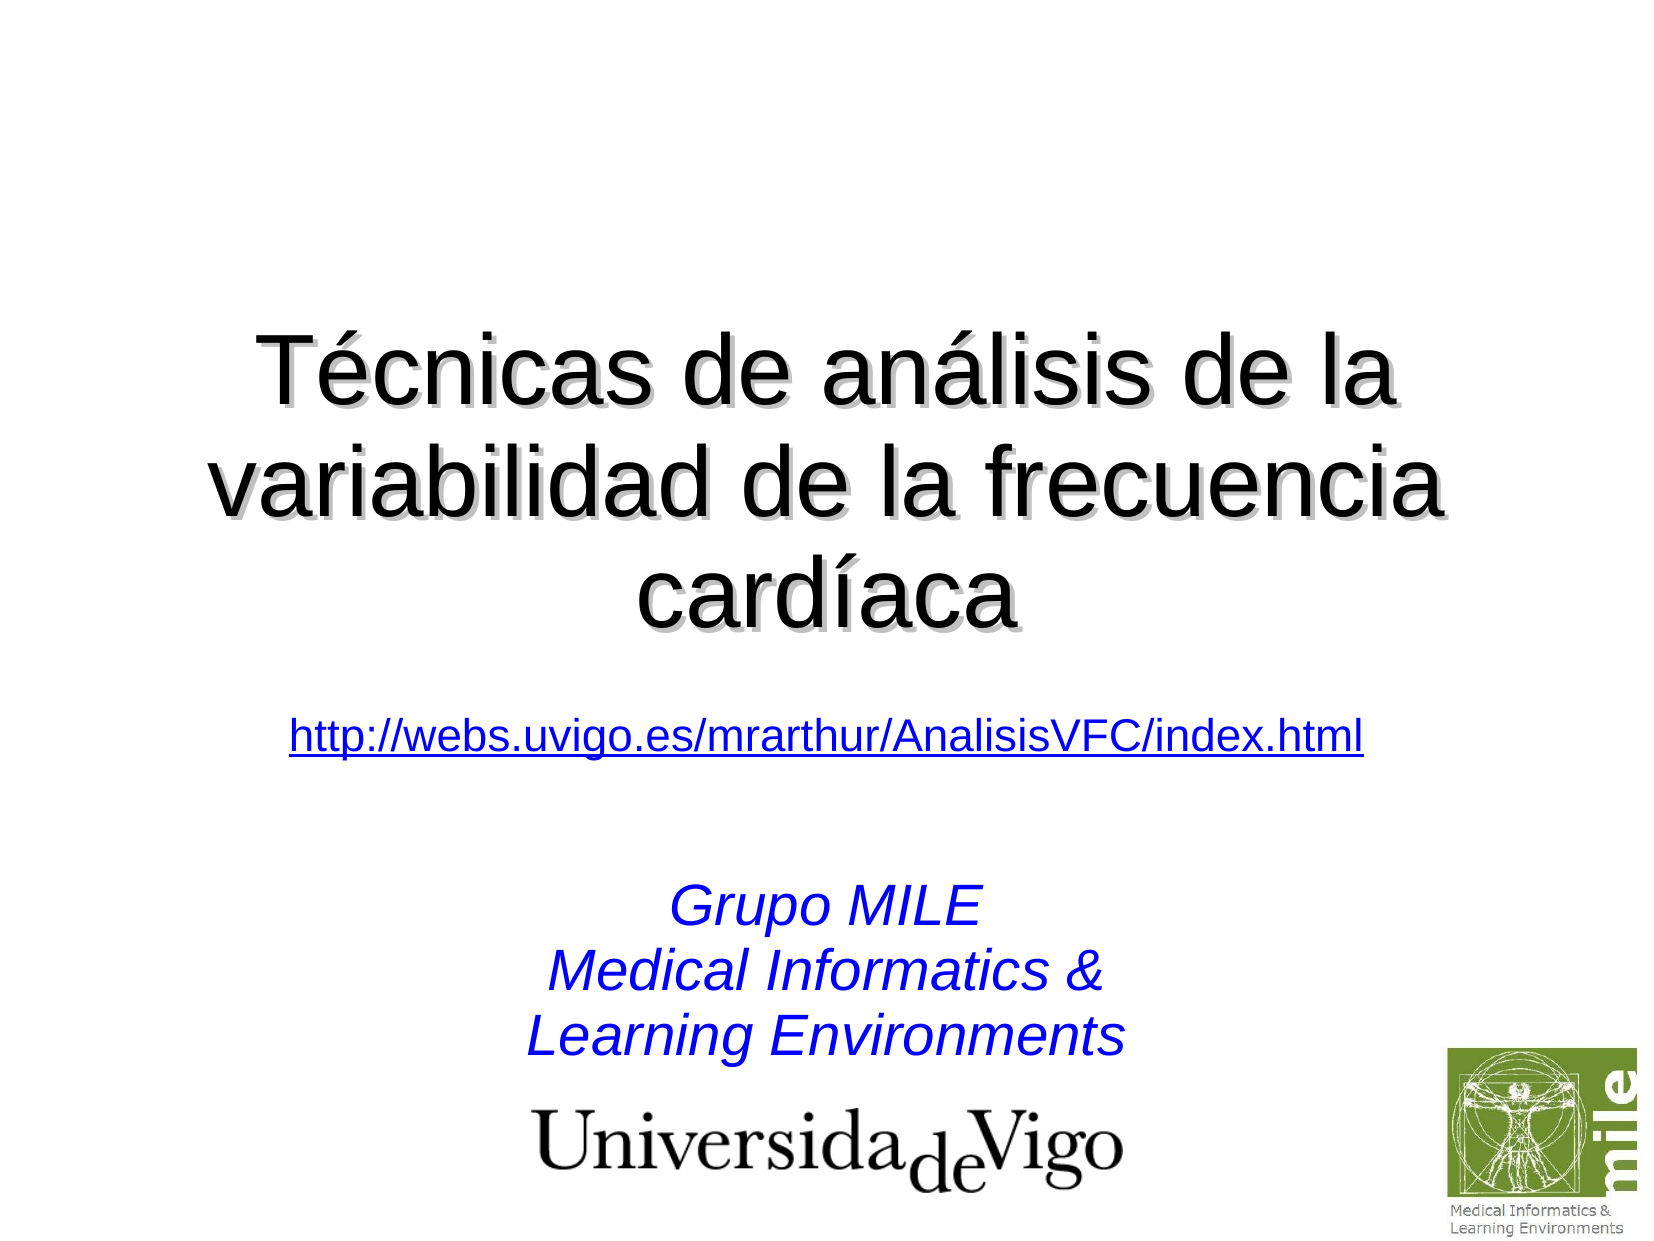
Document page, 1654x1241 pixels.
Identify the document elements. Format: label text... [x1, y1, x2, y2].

text_box http://webs.uvigo.es/mrarthur/AnalisisVFC/index.html [236, 702, 1418, 814]
picture [1440, 1033, 1654, 1241]
subtitle Técnicas de análisis de la variabilidad de la frecuencia cardíaca Grupo MILE Medical Informatics & Learning Environments [82, 49, 1571, 1109]
picture [531, 1108, 1123, 1193]
